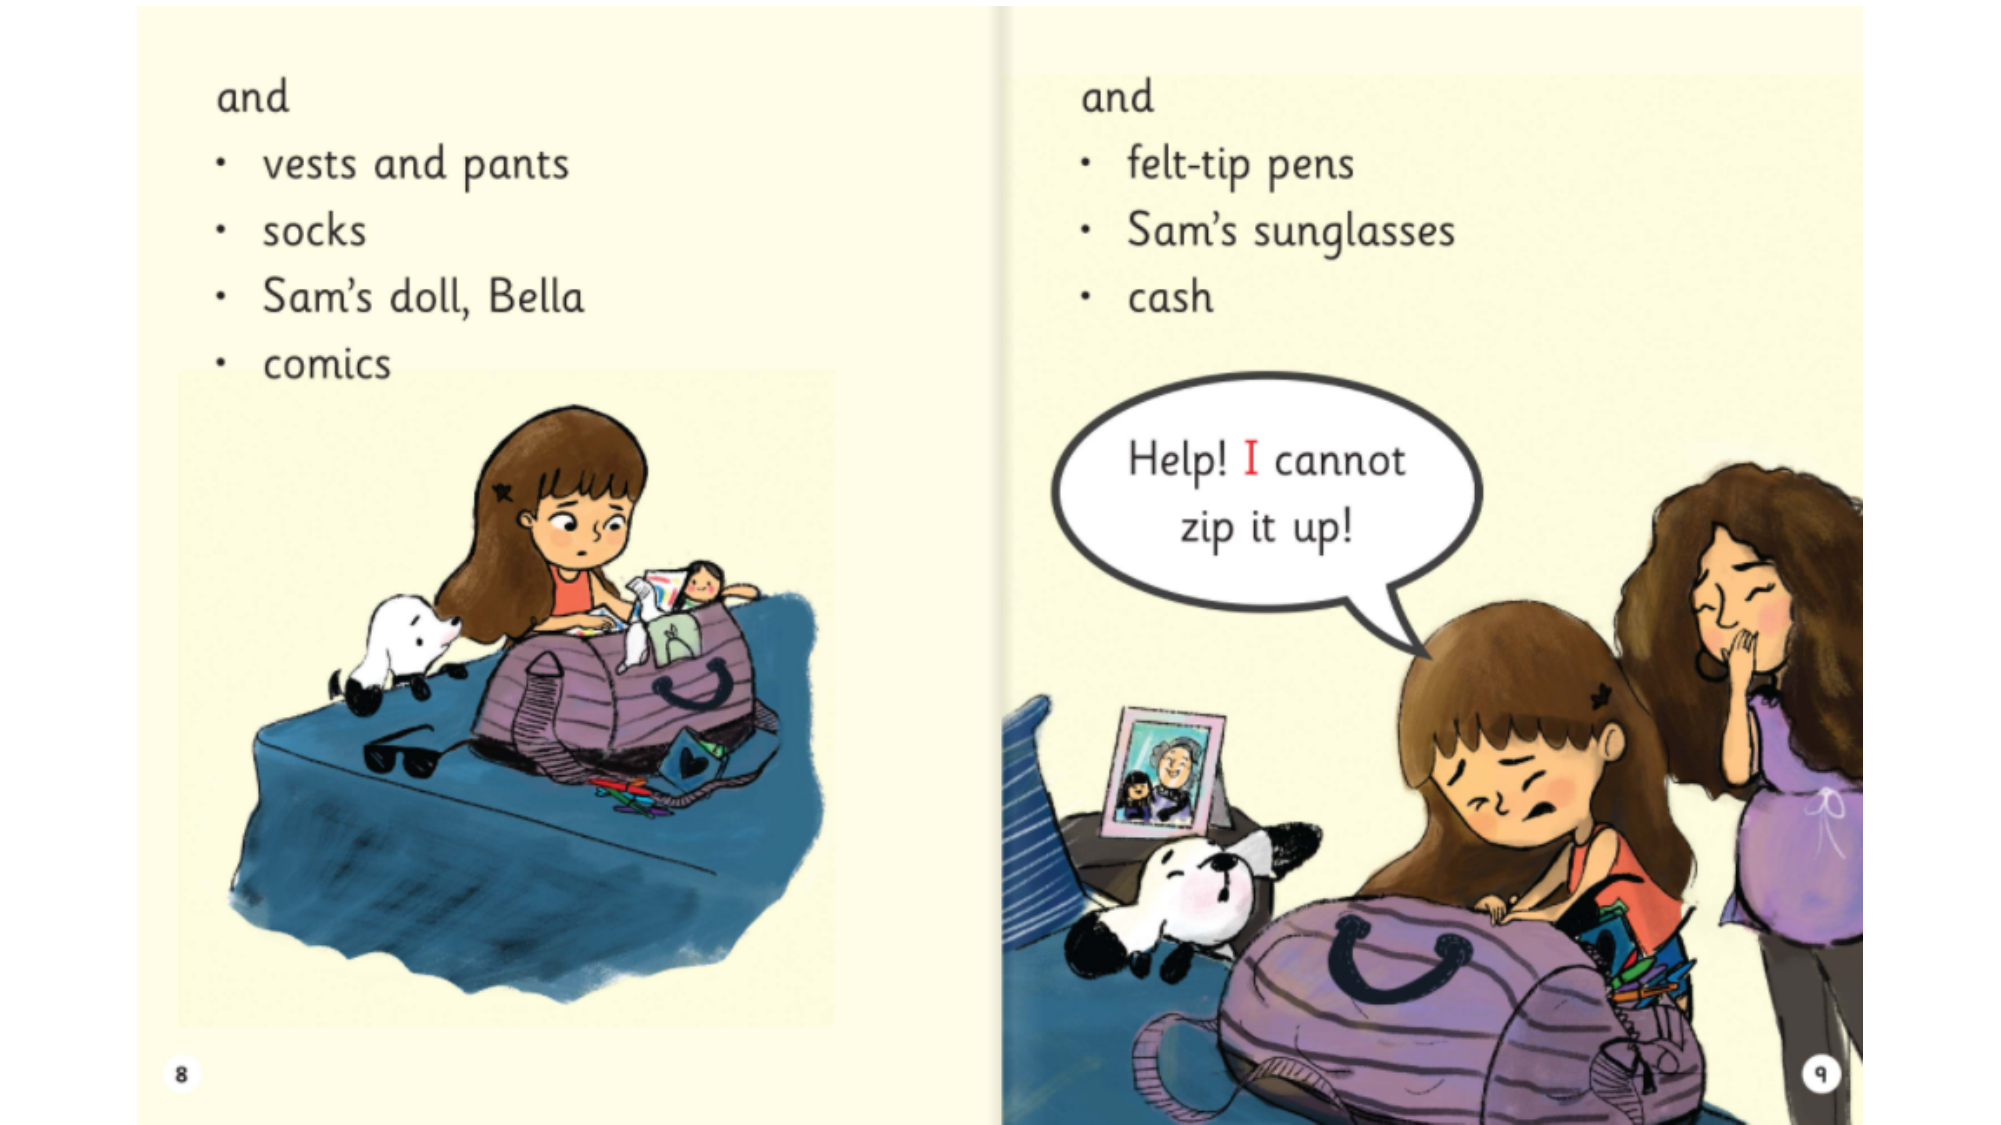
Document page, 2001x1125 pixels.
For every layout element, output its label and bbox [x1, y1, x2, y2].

picture [137, 6, 1863, 1125]
